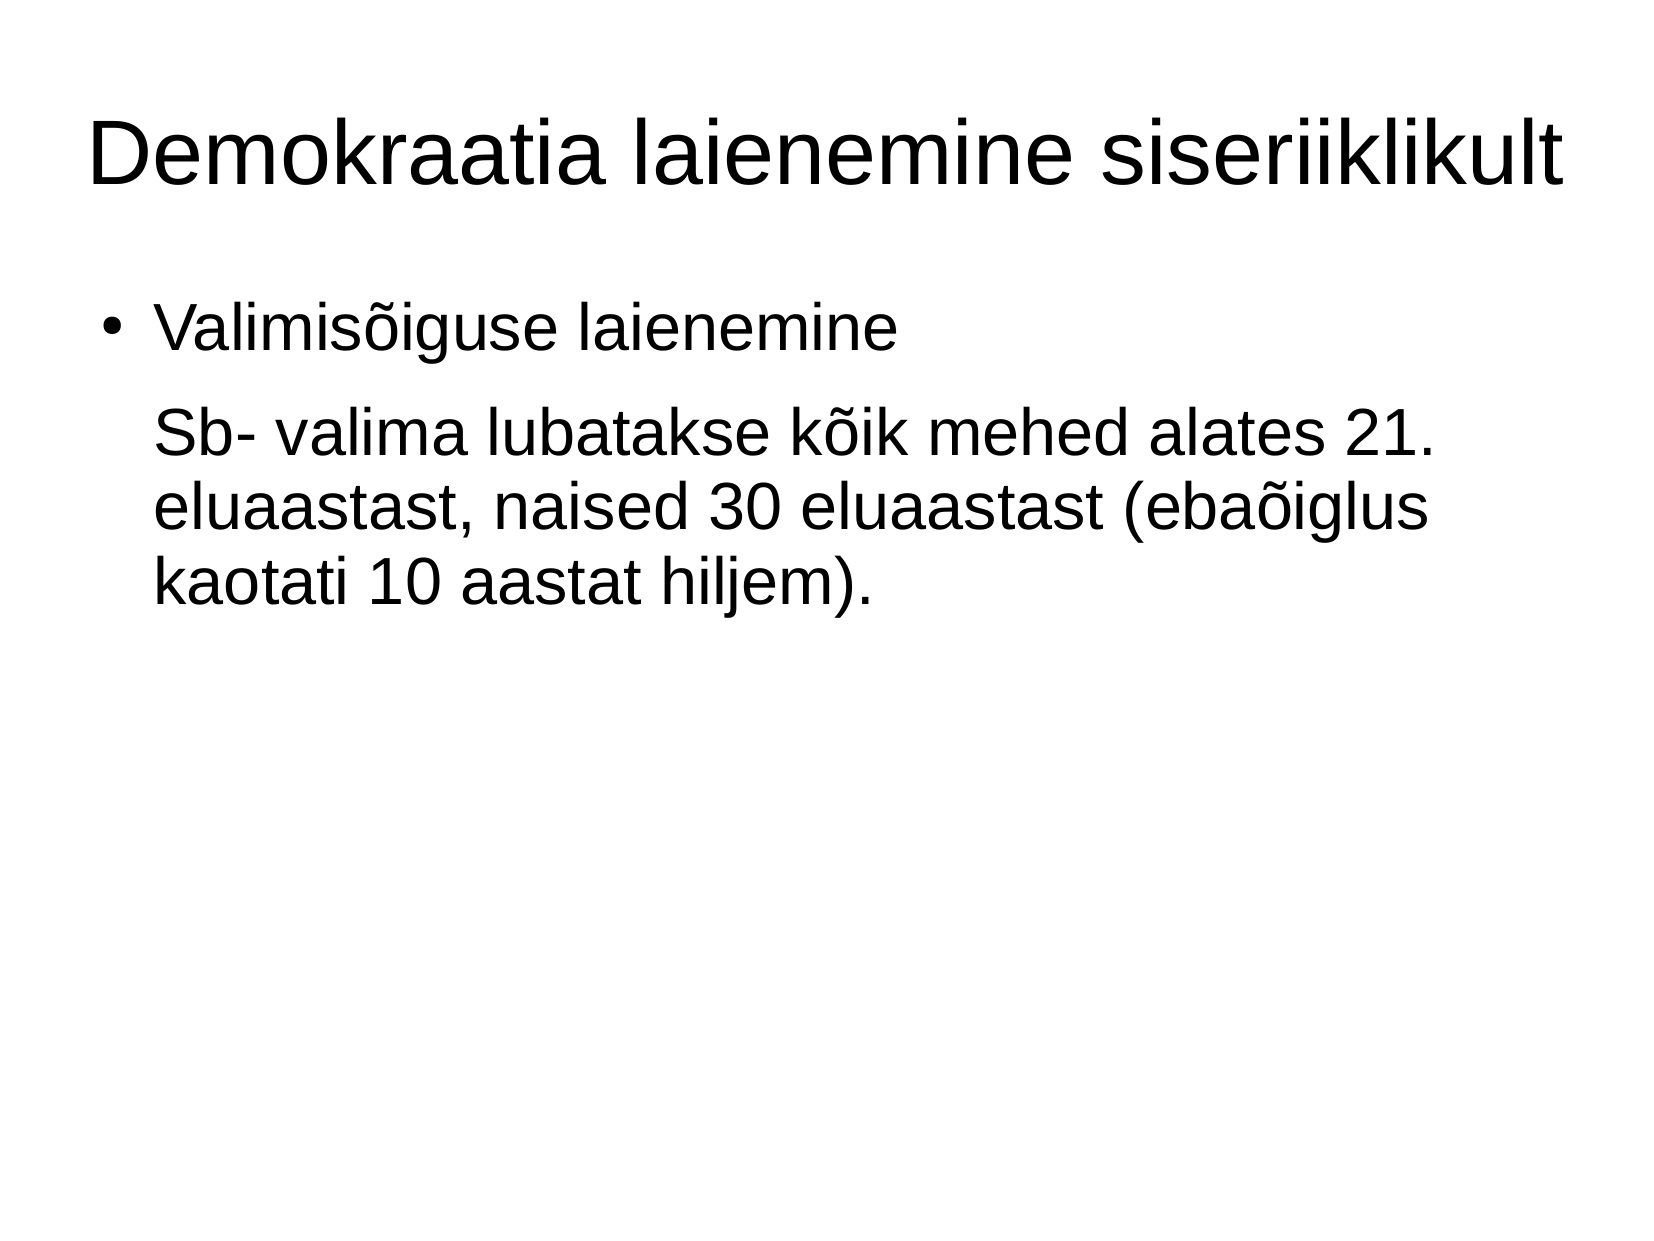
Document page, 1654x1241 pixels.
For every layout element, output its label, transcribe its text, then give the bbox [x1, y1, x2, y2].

title Demokraatia laienemine siseriiklikult [82, 49, 1571, 257]
list Valimisõiguse laienemine Sb- valima lubatakse kõik mehed alates 21. eluaastast, naised 30 eluaastast (ebaõiglus kaotati 10 aastat hiljem). [82, 290, 1538, 1010]
